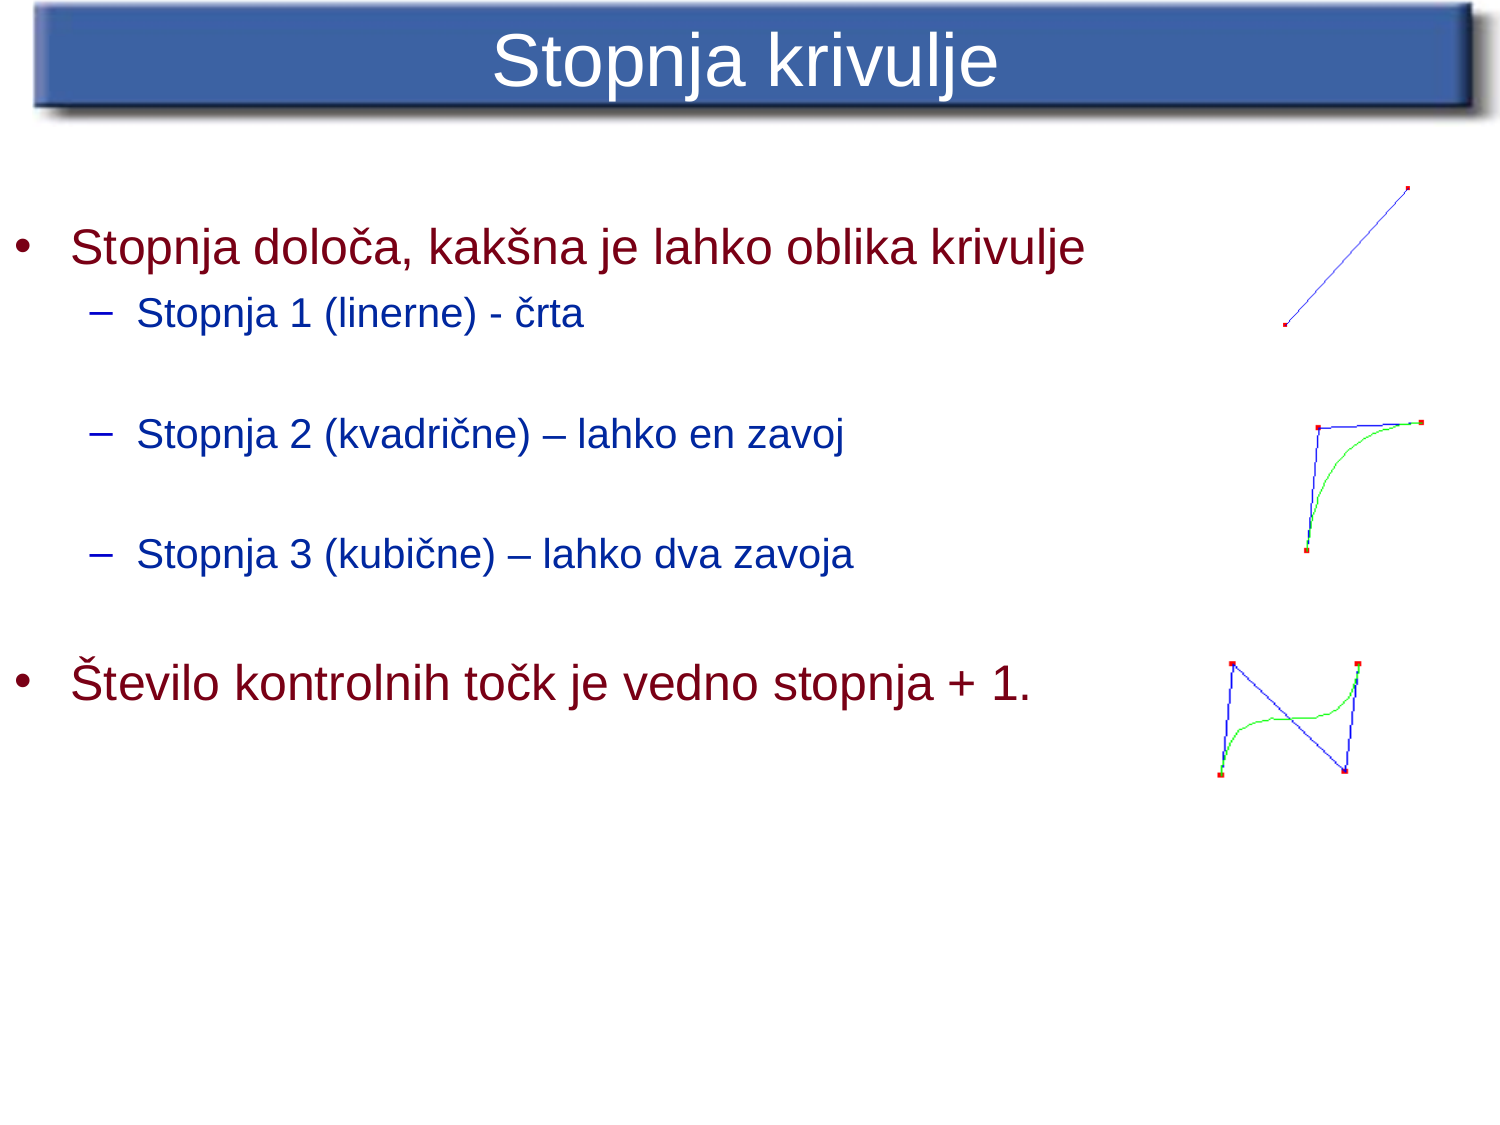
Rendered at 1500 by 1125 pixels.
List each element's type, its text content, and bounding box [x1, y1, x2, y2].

picture [1198, 645, 1388, 794]
title Stopnja krivulje [0, 0, 1493, 114]
list Stopnja določa, kakšna je lahko oblika krivulje Stopnja 1 (linerne) - črta Stopnja 2 (kvadrične) – lahko en zavoj Stopnja 3 (kubične) – lahko dva zavoja Število kontrolnih točk je vedno stopnja + 1. [0, 207, 1495, 1085]
picture [1281, 397, 1446, 566]
picture [1269, 172, 1429, 344]
picture [32, 0, 1500, 127]
